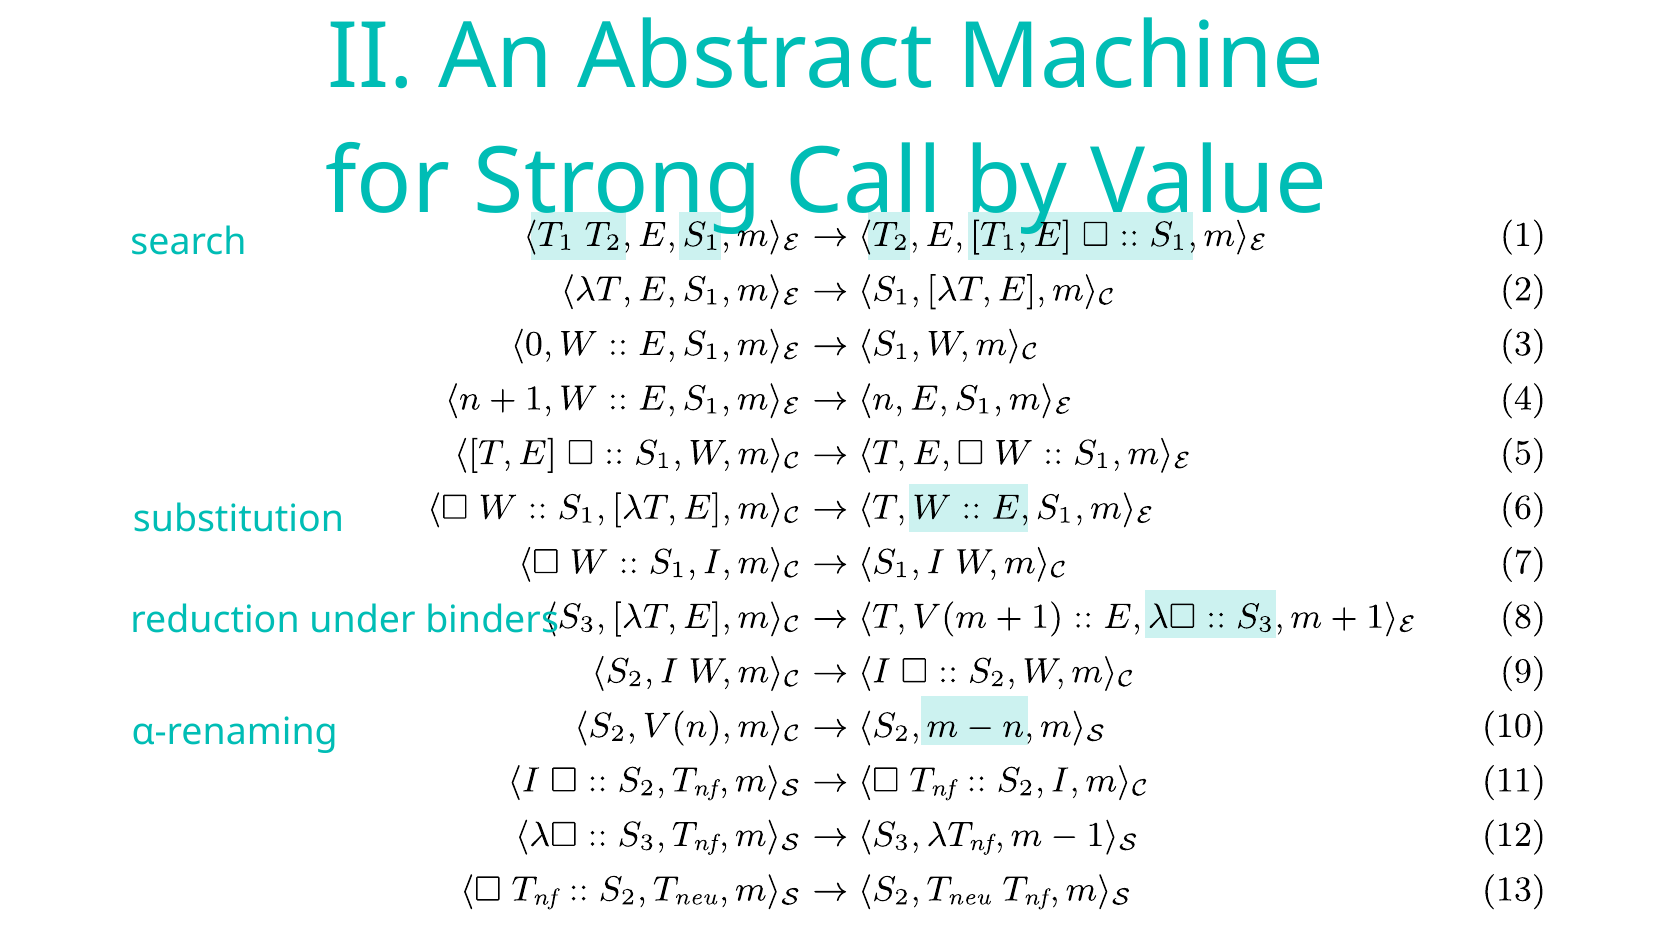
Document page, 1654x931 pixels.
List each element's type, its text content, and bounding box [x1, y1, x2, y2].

text_box search [115, 207, 343, 260]
text_box α-renaming [116, 696, 378, 750]
text_box substitution [118, 484, 346, 537]
text_box [868, 212, 910, 219]
text_box [968, 212, 1040, 219]
text_box [679, 212, 721, 219]
text_box [531, 212, 626, 219]
text_box reduction under binders [115, 585, 540, 638]
title II. An Abstract Machine for Strong Call by Value [82, 22, 1571, 207]
text_box [1046, 212, 1193, 219]
picture [431, 219, 1543, 910]
